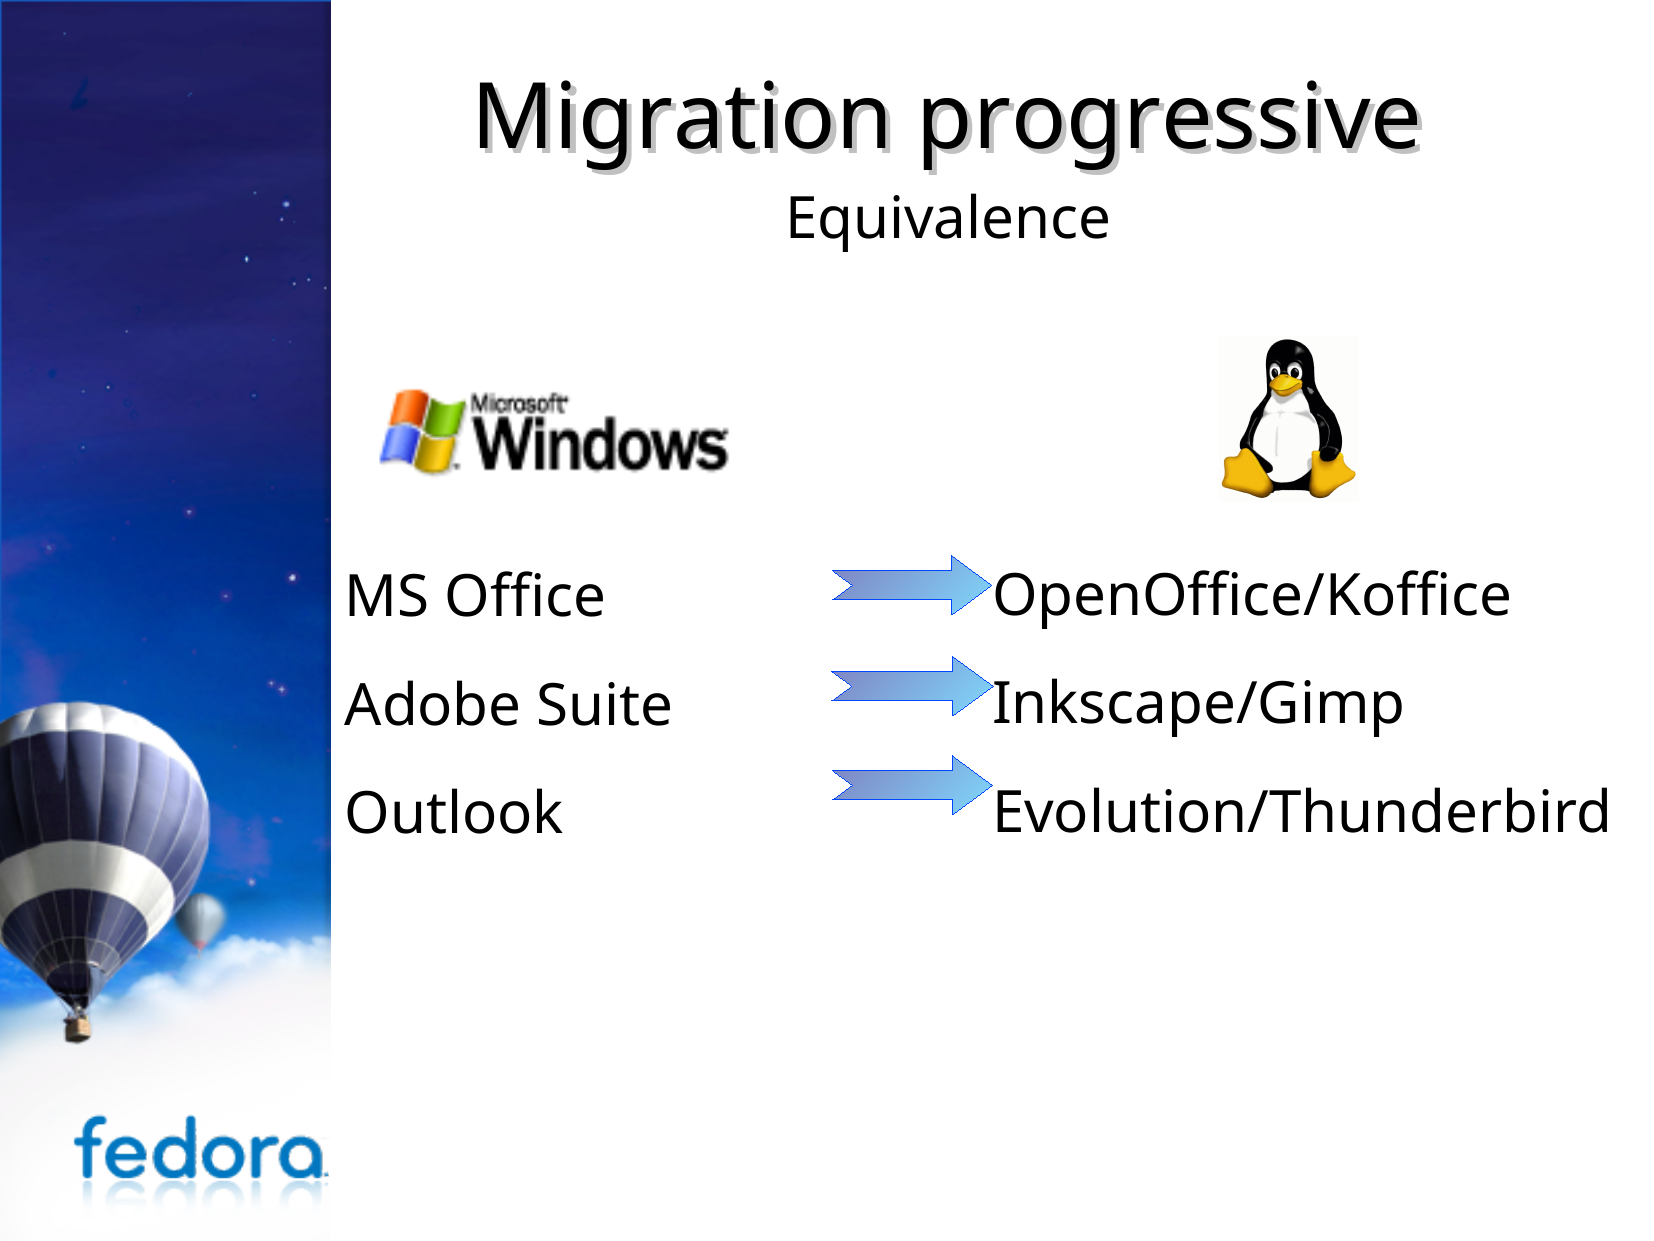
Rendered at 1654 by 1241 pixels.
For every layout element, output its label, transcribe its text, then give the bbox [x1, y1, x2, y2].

list OpenOffice/Koffice Inkscape/Gimp Evolution/Thunderbird [974, 552, 1631, 1141]
picture [0, 0, 331, 1241]
picture [354, 379, 957, 503]
title Migration progressive Equivalence [331, 49, 1571, 257]
text_box [832, 555, 992, 615]
text_box [832, 755, 993, 815]
list MS Office Adobe Suite Outlook [331, 554, 977, 1145]
text_box [831, 656, 994, 716]
picture [1219, 336, 1359, 503]
